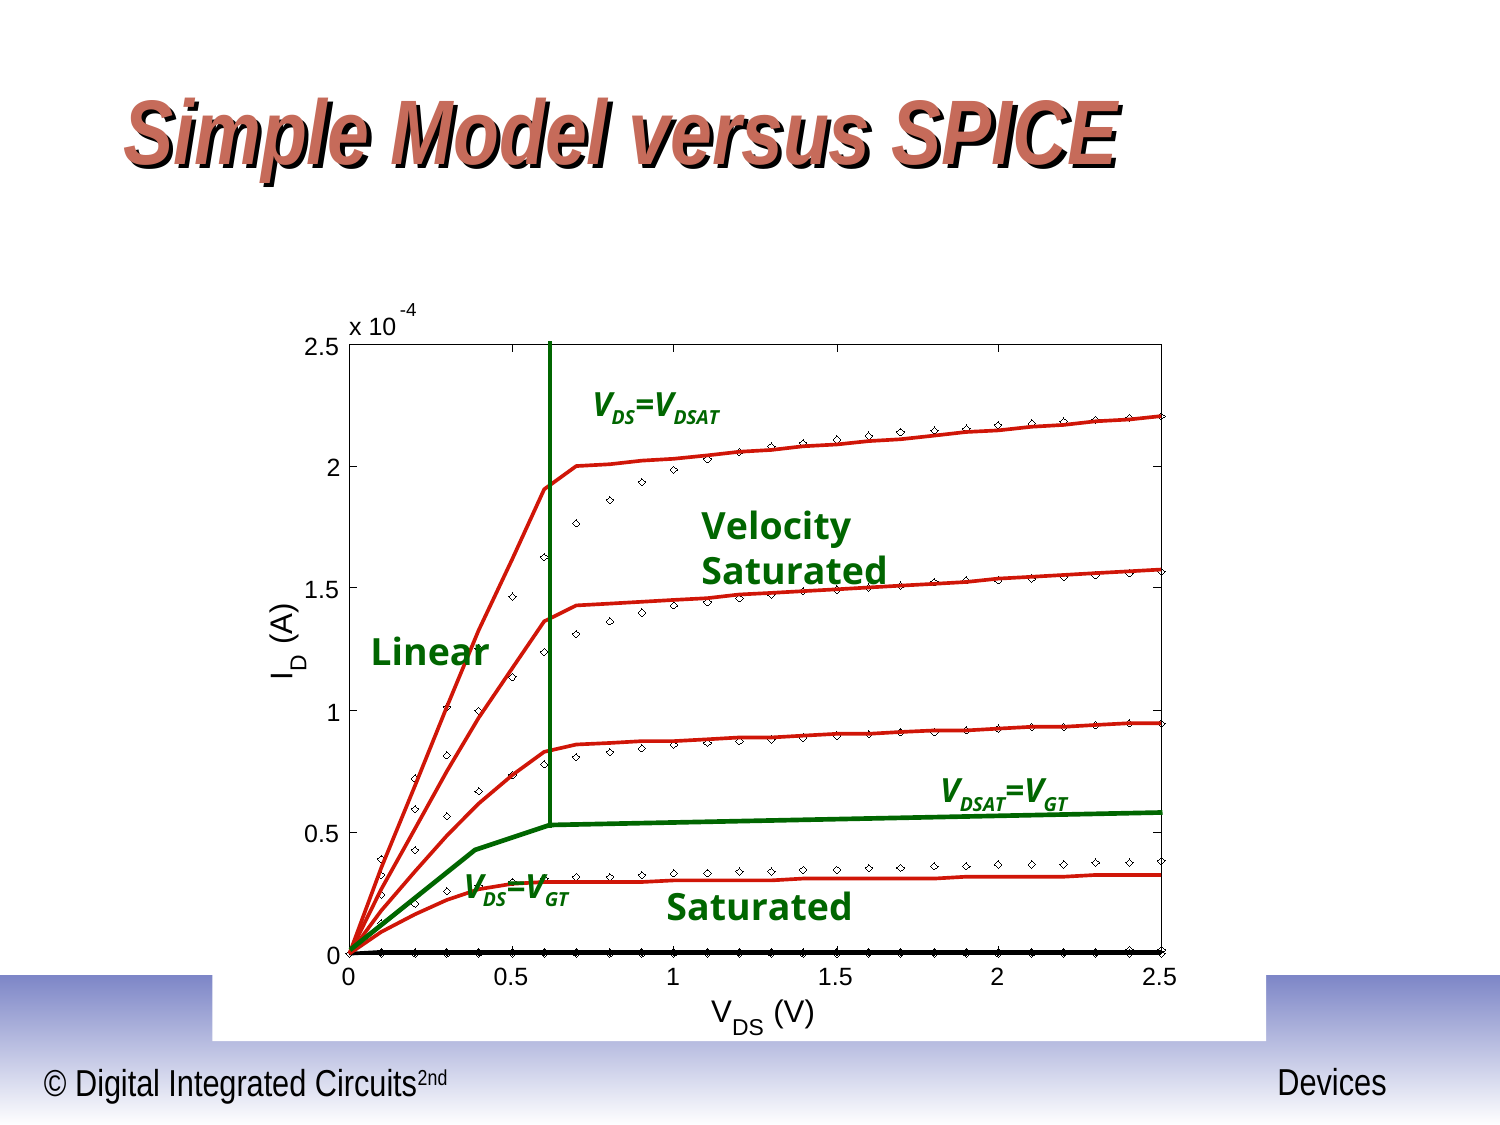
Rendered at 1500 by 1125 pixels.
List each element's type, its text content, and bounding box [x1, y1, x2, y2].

text_box 2.5 [1142, 960, 1178, 991]
title Simple Model versus SPICE [108, 65, 1384, 190]
text_box I [260, 671, 299, 681]
text_box 0 [326, 939, 341, 970]
text_box [212, 287, 1267, 1042]
text_box VDS=VDSAT [577, 375, 734, 436]
text_box x 10 [349, 310, 397, 341]
text_box 1.5 [304, 573, 340, 604]
text_box VDS=VGT [448, 857, 584, 919]
text_box VDSAT=VGT [925, 761, 1083, 823]
text_box (A) [260, 602, 299, 654]
text_box 2 [326, 451, 341, 482]
text_box 2 [990, 960, 1005, 991]
text_box Velocity Saturated [686, 494, 903, 601]
text_box Linear [355, 619, 505, 681]
text_box D [283, 654, 312, 672]
text_box 0.5 [304, 817, 340, 848]
text_box DS [731, 1012, 764, 1041]
text_box 1 [326, 696, 341, 727]
text_box 1.5 [817, 960, 854, 991]
text_box 0.5 [493, 960, 529, 991]
text_box 1 [665, 960, 681, 991]
text_box V [710, 991, 732, 1029]
text_box (V) [764, 991, 816, 1029]
text_box -4 [399, 298, 417, 321]
text_box 2.5 [304, 330, 340, 361]
text_box 0 [341, 960, 356, 991]
text_box Saturated [651, 874, 868, 936]
